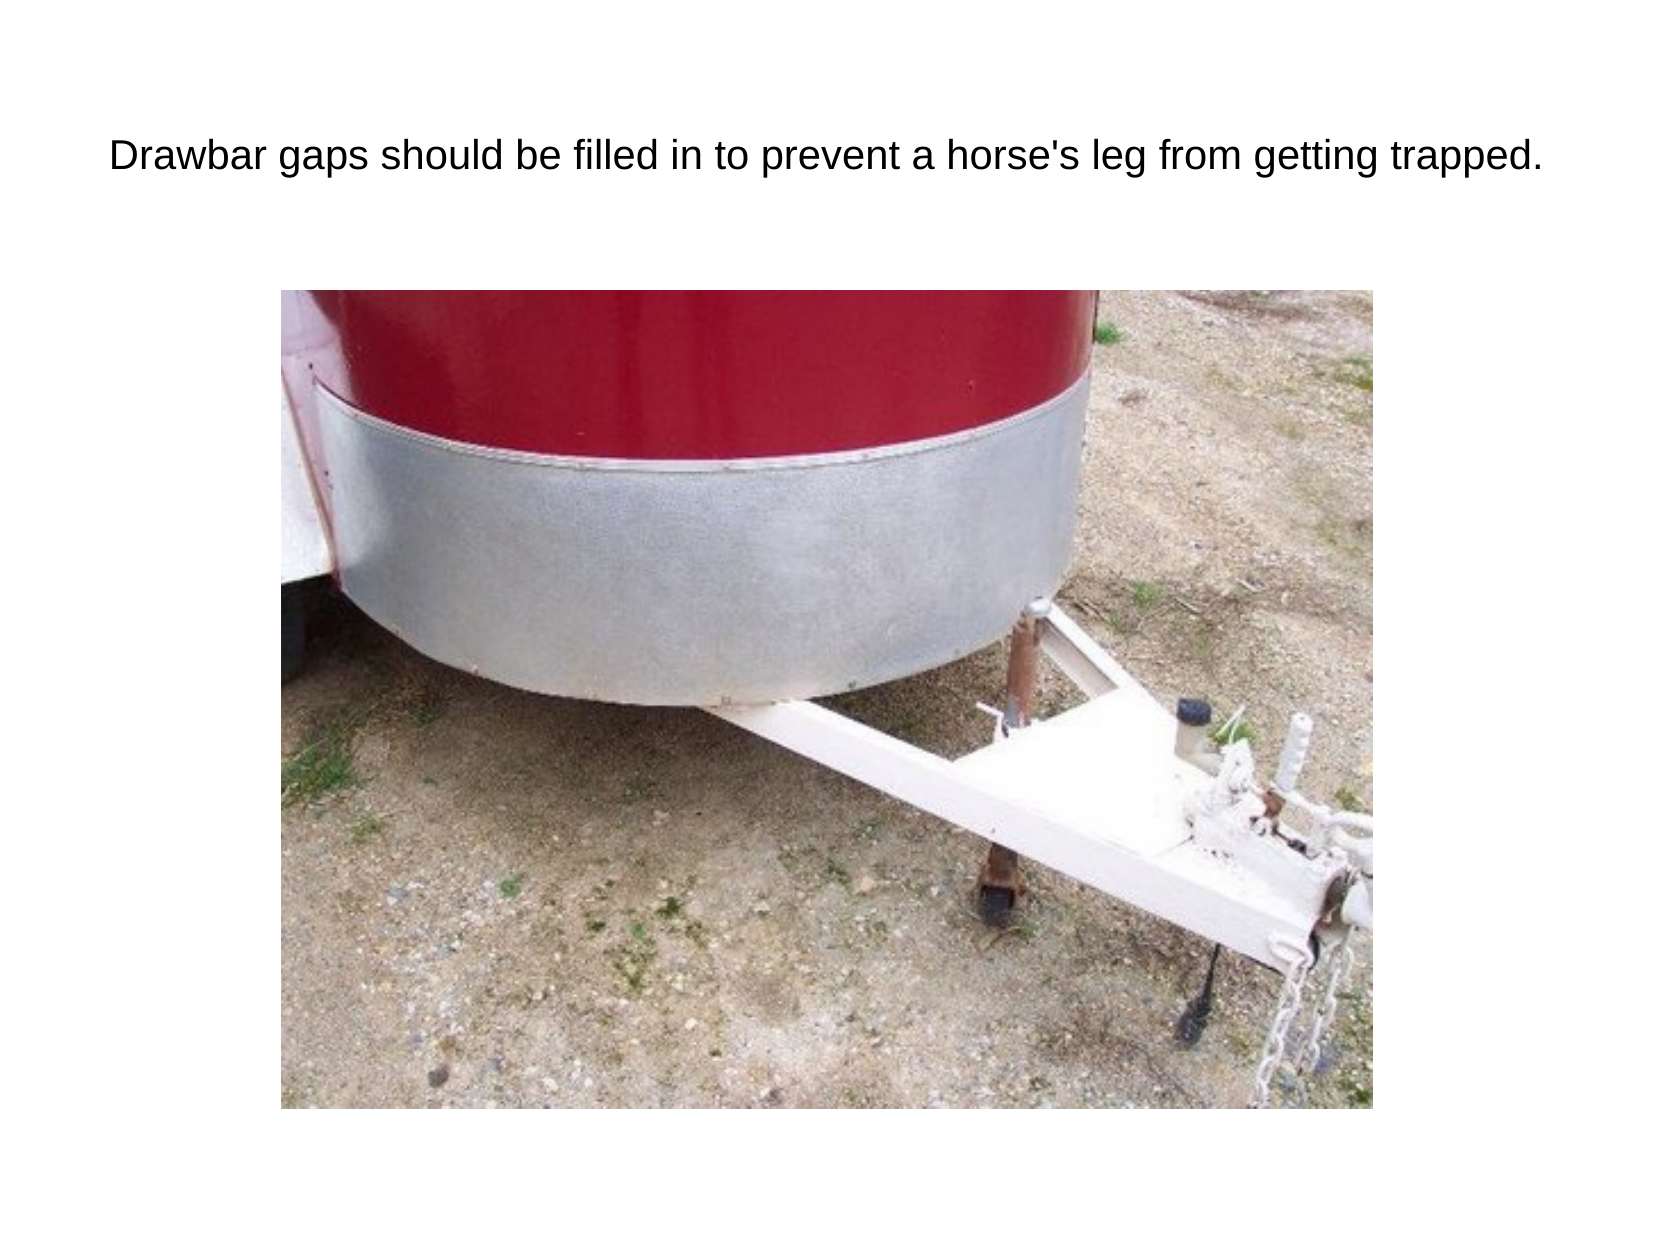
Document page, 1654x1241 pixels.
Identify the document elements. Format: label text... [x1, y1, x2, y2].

title Drawbar gaps should be filled in to prevent a horse's leg from getting trapped. [82, 49, 1571, 257]
picture [281, 290, 1373, 1109]
